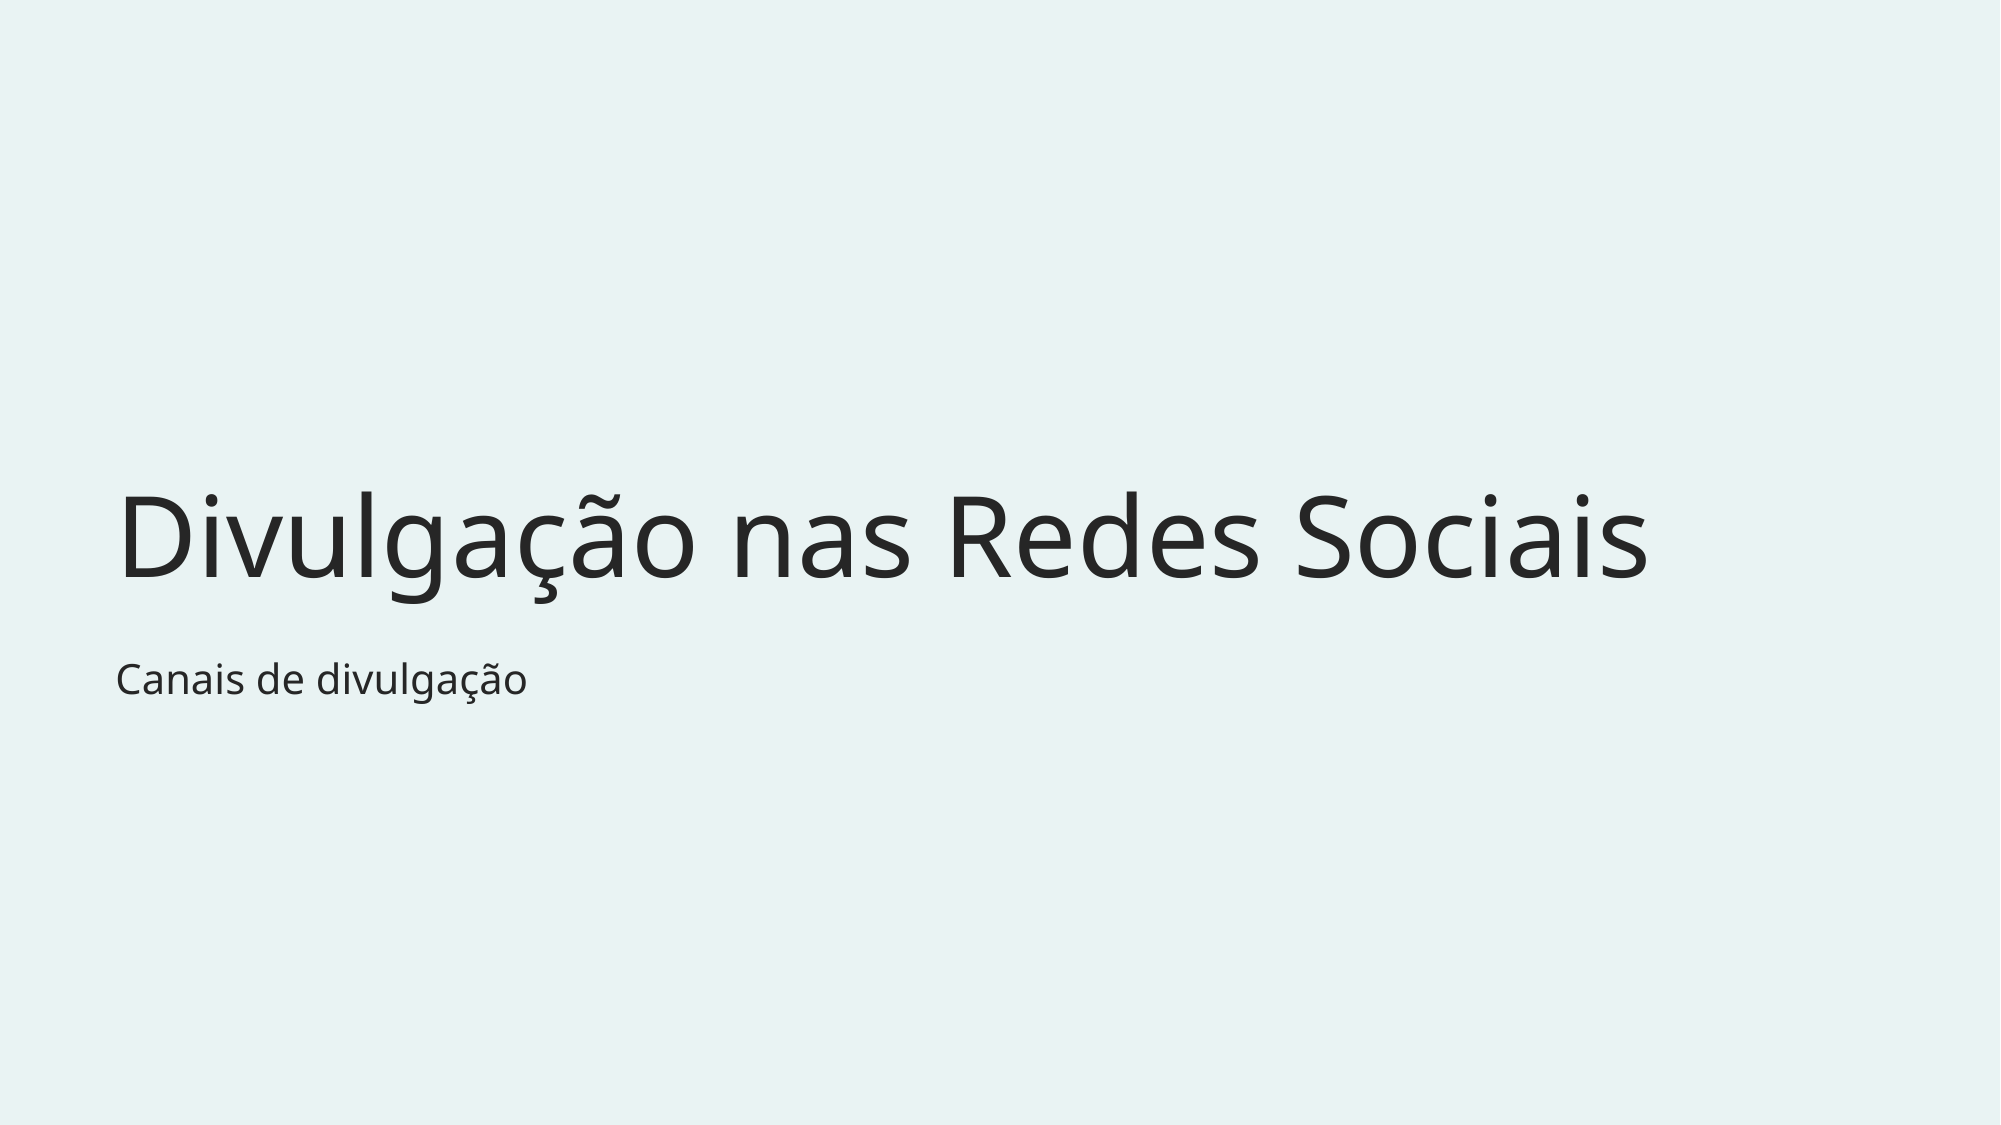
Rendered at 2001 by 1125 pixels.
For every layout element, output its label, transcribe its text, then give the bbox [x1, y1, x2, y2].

list Canais de divulgação [100, 640, 1901, 999]
title Divulgação nas Redes Sociais [100, 91, 1901, 608]
